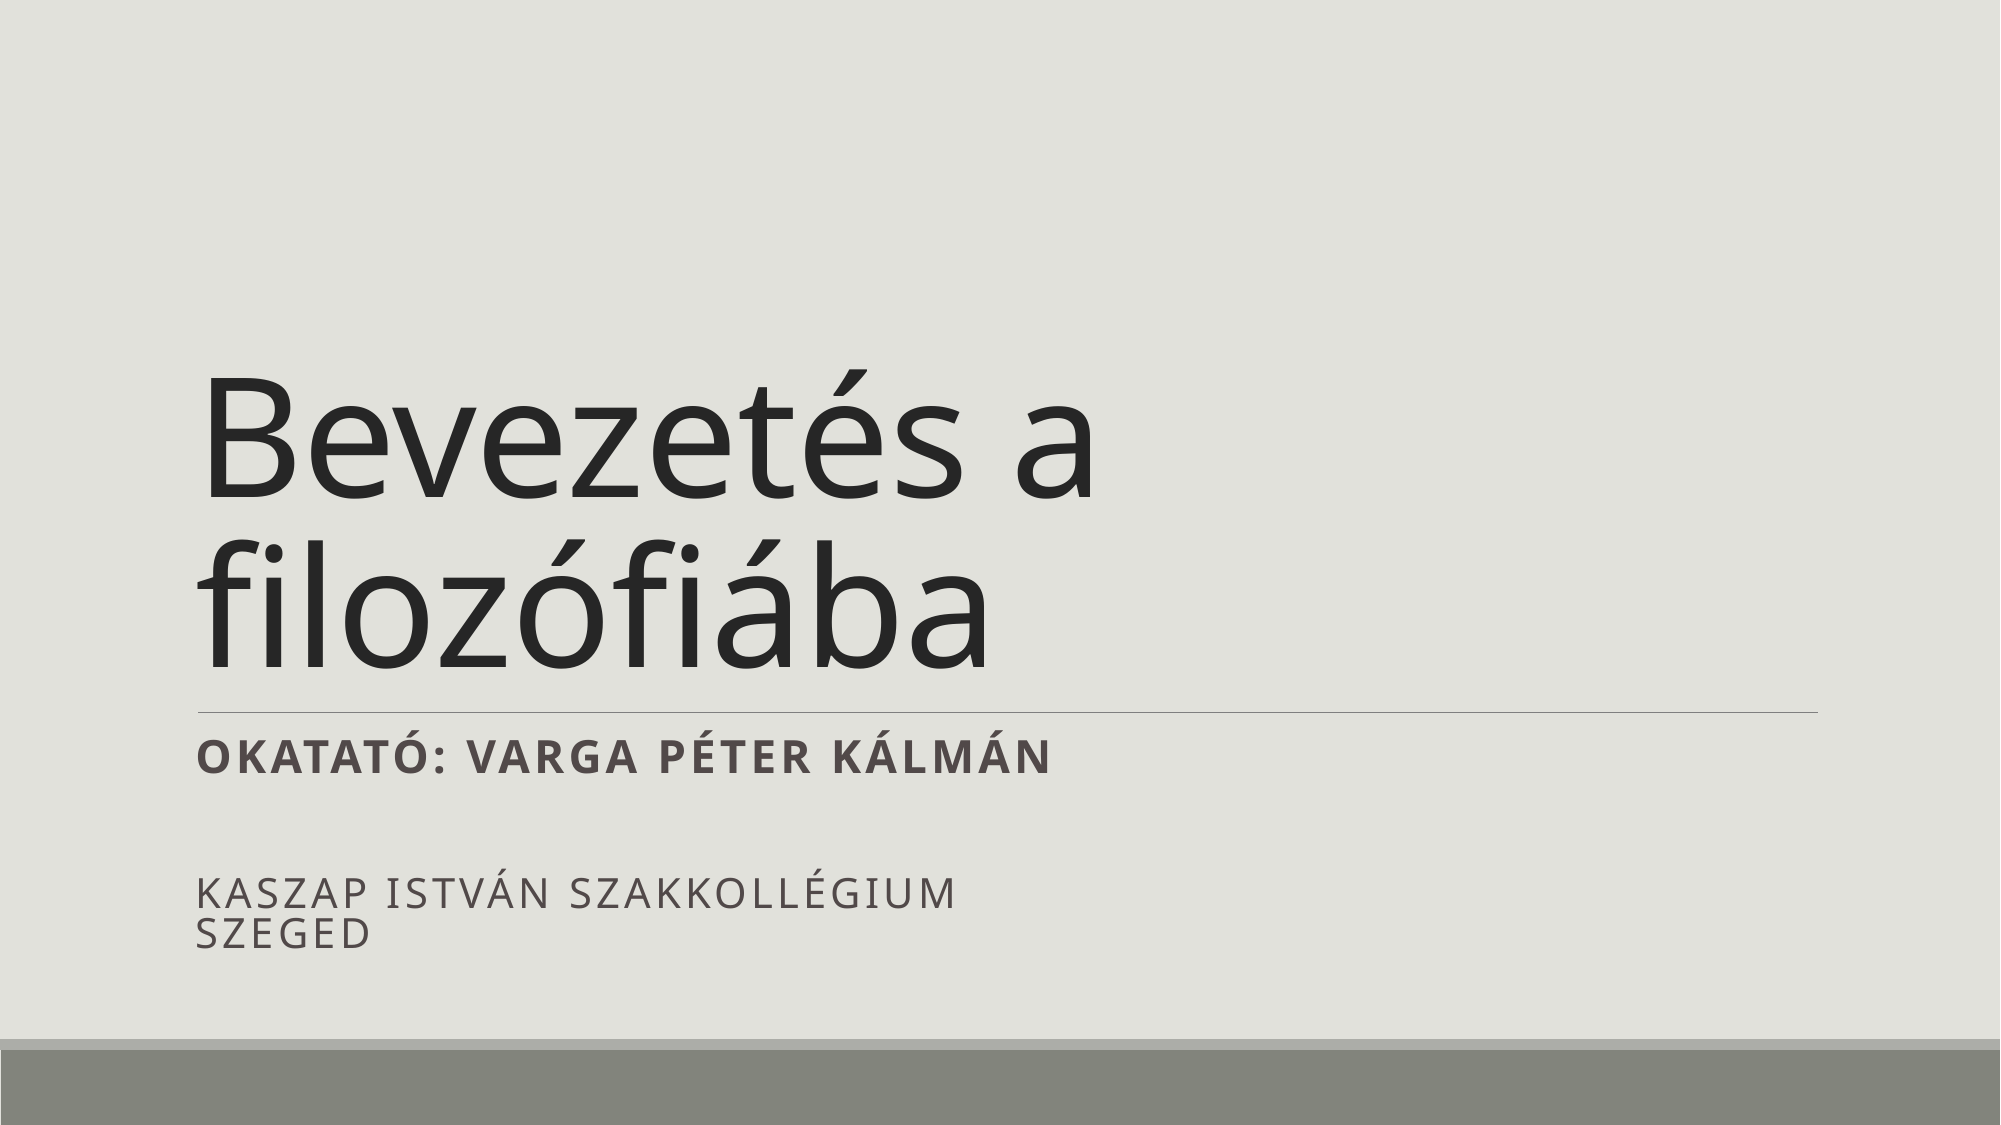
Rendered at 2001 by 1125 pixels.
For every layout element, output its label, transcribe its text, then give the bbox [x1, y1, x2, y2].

subtitle Okatató: Varga Péter Kálmán Kaszap István szakkollégium Szeged [180, 730, 1831, 982]
title Bevezetés a filozófiába [180, 124, 1831, 710]
